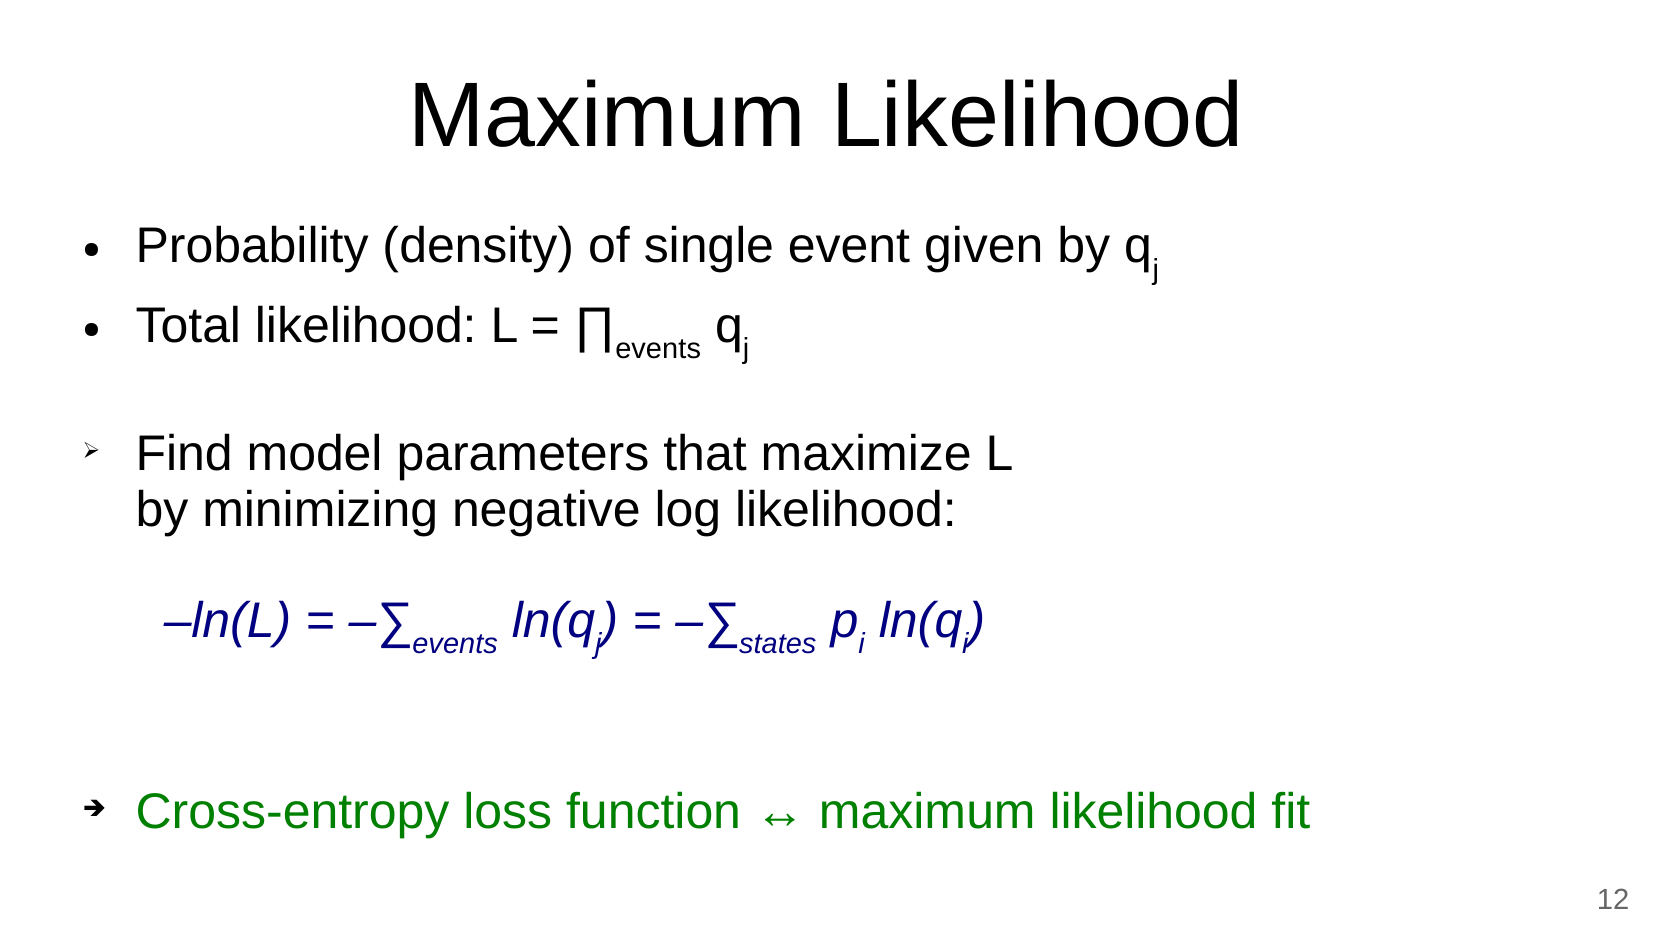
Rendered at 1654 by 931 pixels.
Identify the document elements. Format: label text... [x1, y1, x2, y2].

list Probability (density) of single event given by qj Total likelihood: L = ∏events qj Find model parameters that maximize L by minimizing negative log likelihood: –ln(L) = –∑events ln(qj) = –∑states pi ln(qi) Cross-entropy loss function ↔ maximum likelihood fit [82, 217, 1571, 901]
title Maximum Likelihood [82, 37, 1571, 193]
